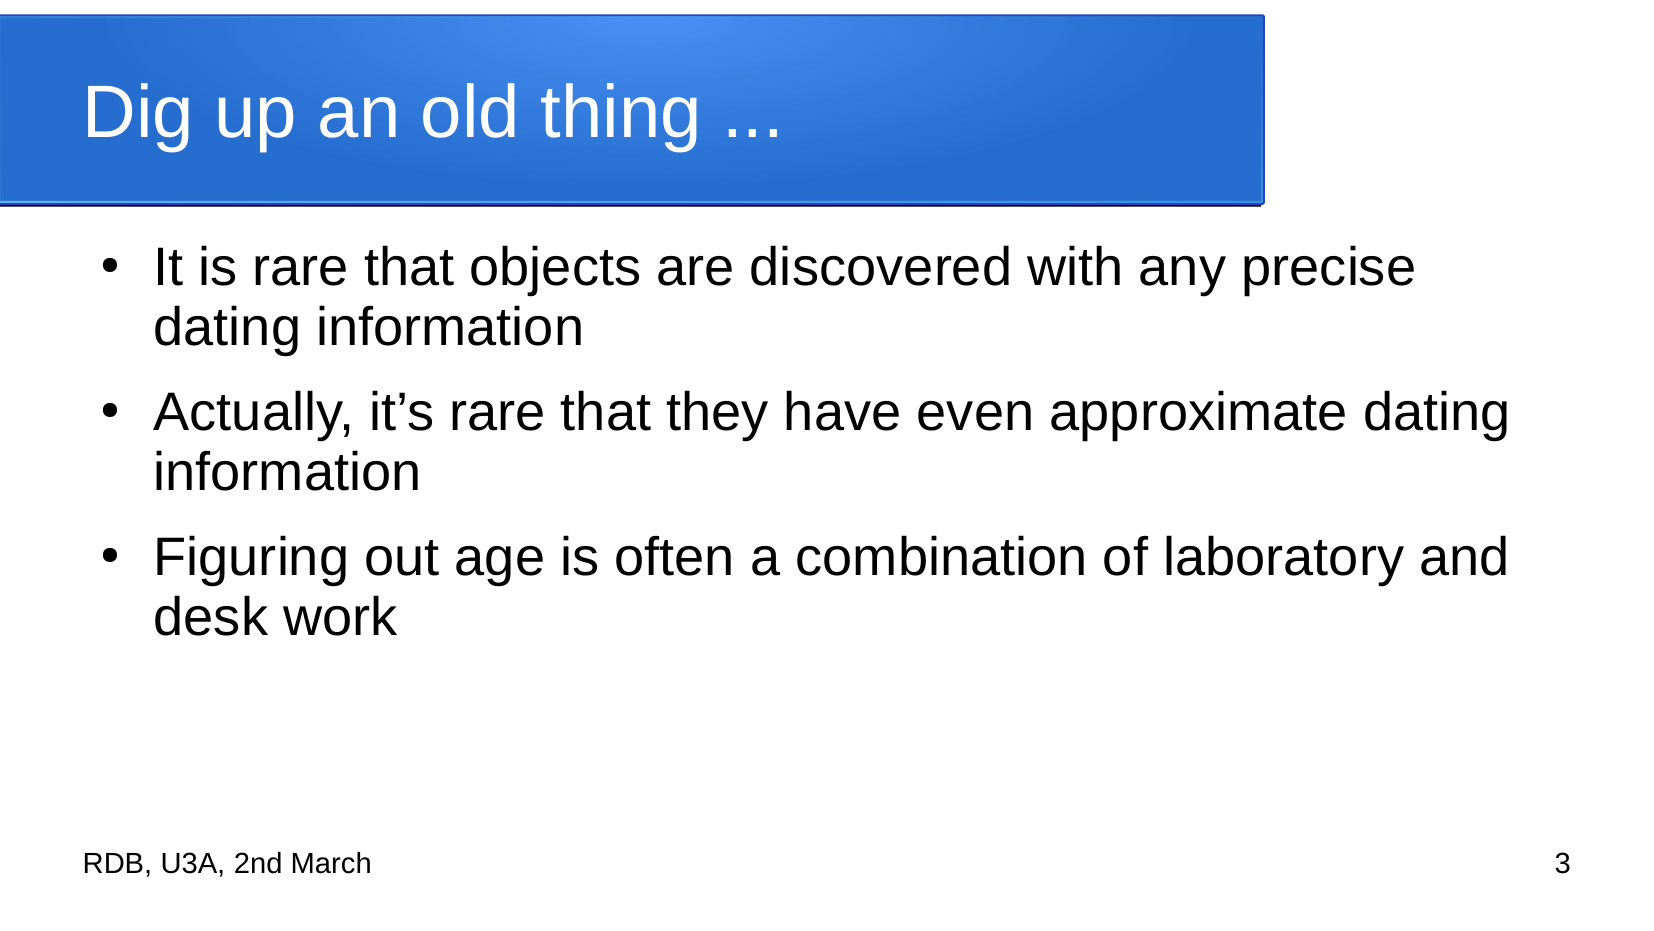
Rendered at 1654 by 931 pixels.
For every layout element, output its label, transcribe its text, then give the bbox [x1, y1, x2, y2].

list It is rare that objects are discovered with any precise dating information Actually, it’s rare that they have even approximate dating information Figuring out age is often a combination of laboratory and desk work [82, 236, 1571, 776]
title Dig up an old thing ... [82, 35, 1235, 189]
